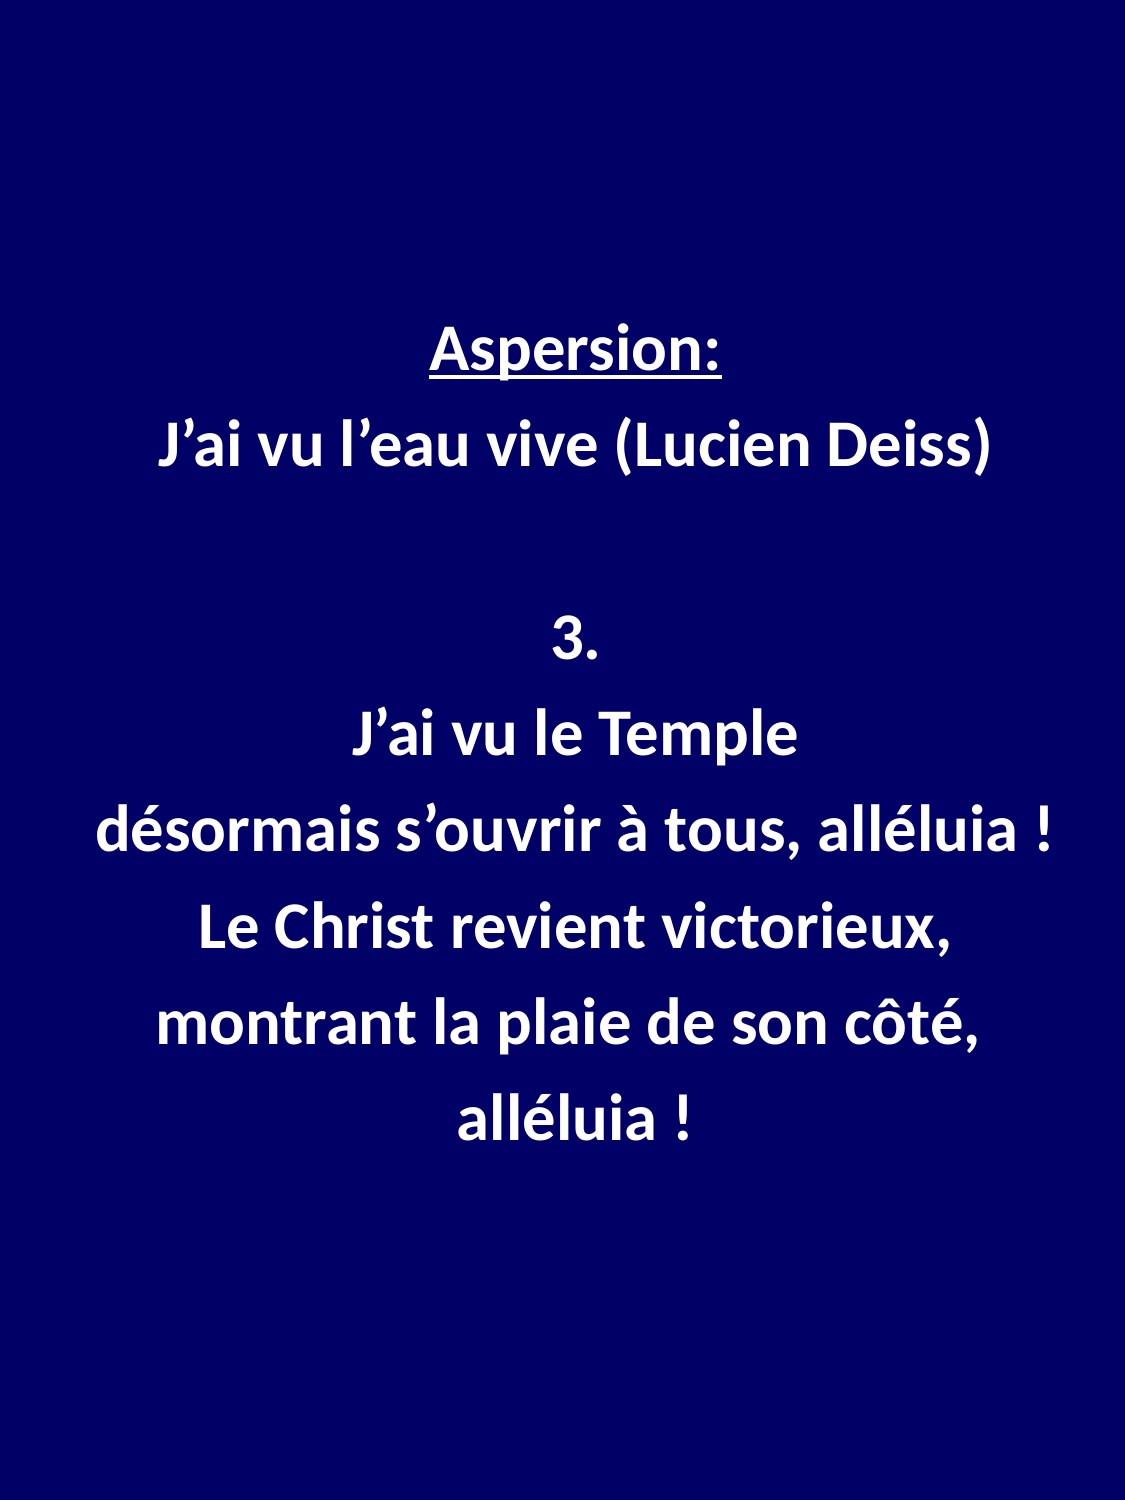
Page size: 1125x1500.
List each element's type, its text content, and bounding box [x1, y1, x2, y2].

text_box Aspersion: J’ai vu l’eau vive (Lucien Deiss) 3. J’ai vu le Temple désormais s’ouvrir à tous, alléluia ! Le Christ revient victorieux, montrant la plaie de son côté, alléluia ! [26, 288, 1125, 1294]
